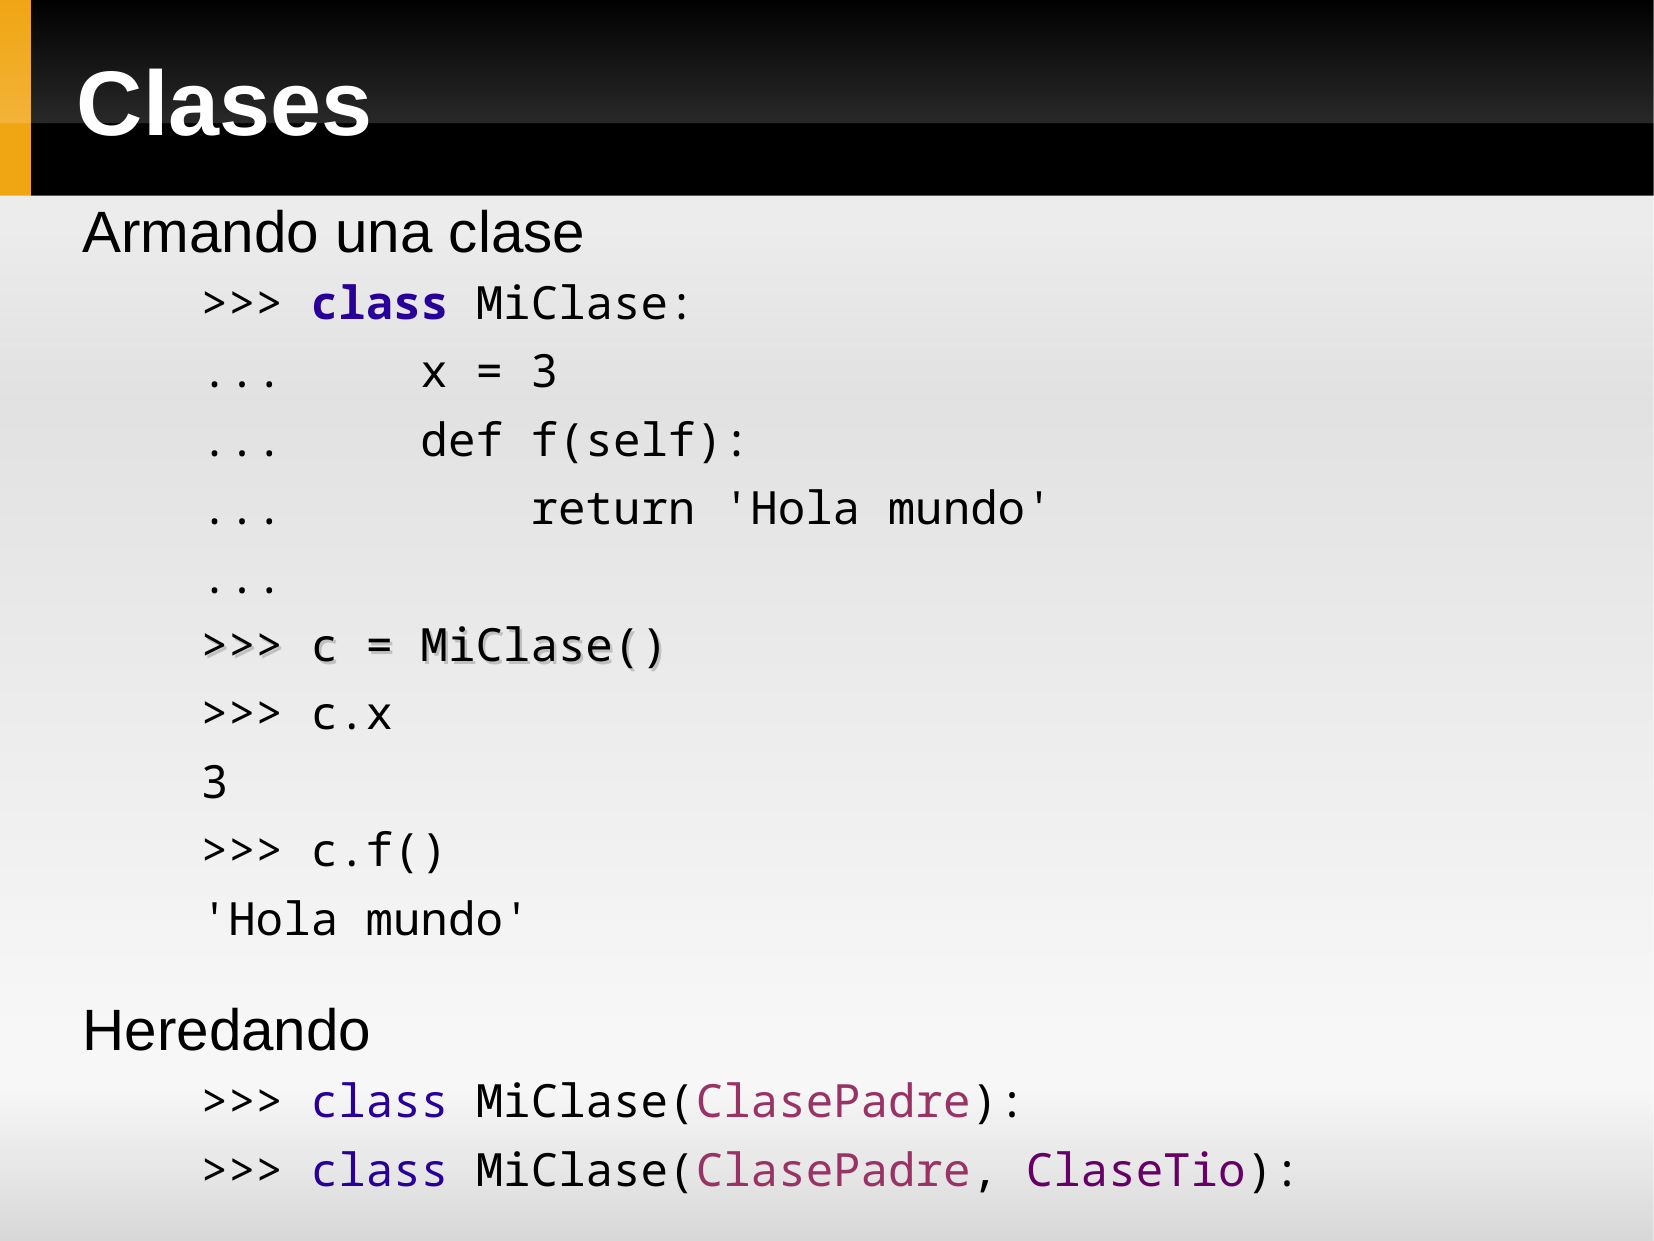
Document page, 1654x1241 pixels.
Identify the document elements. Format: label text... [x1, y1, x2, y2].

picture [0, 0, 1654, 1241]
title Clases [76, 7, 1565, 200]
subtitle Armando una clase >>> class MiClase: ... x = 3 ... def f(self): ... return 'Hola mundo' ... >>> c = MiClase() >>> c.x 3 >>> c.f() 'Hola mundo' Heredando >>> class MiClase(ClasePadre): >>> class MiClase(ClasePadre, ClaseTio): [82, 228, 1571, 1171]
